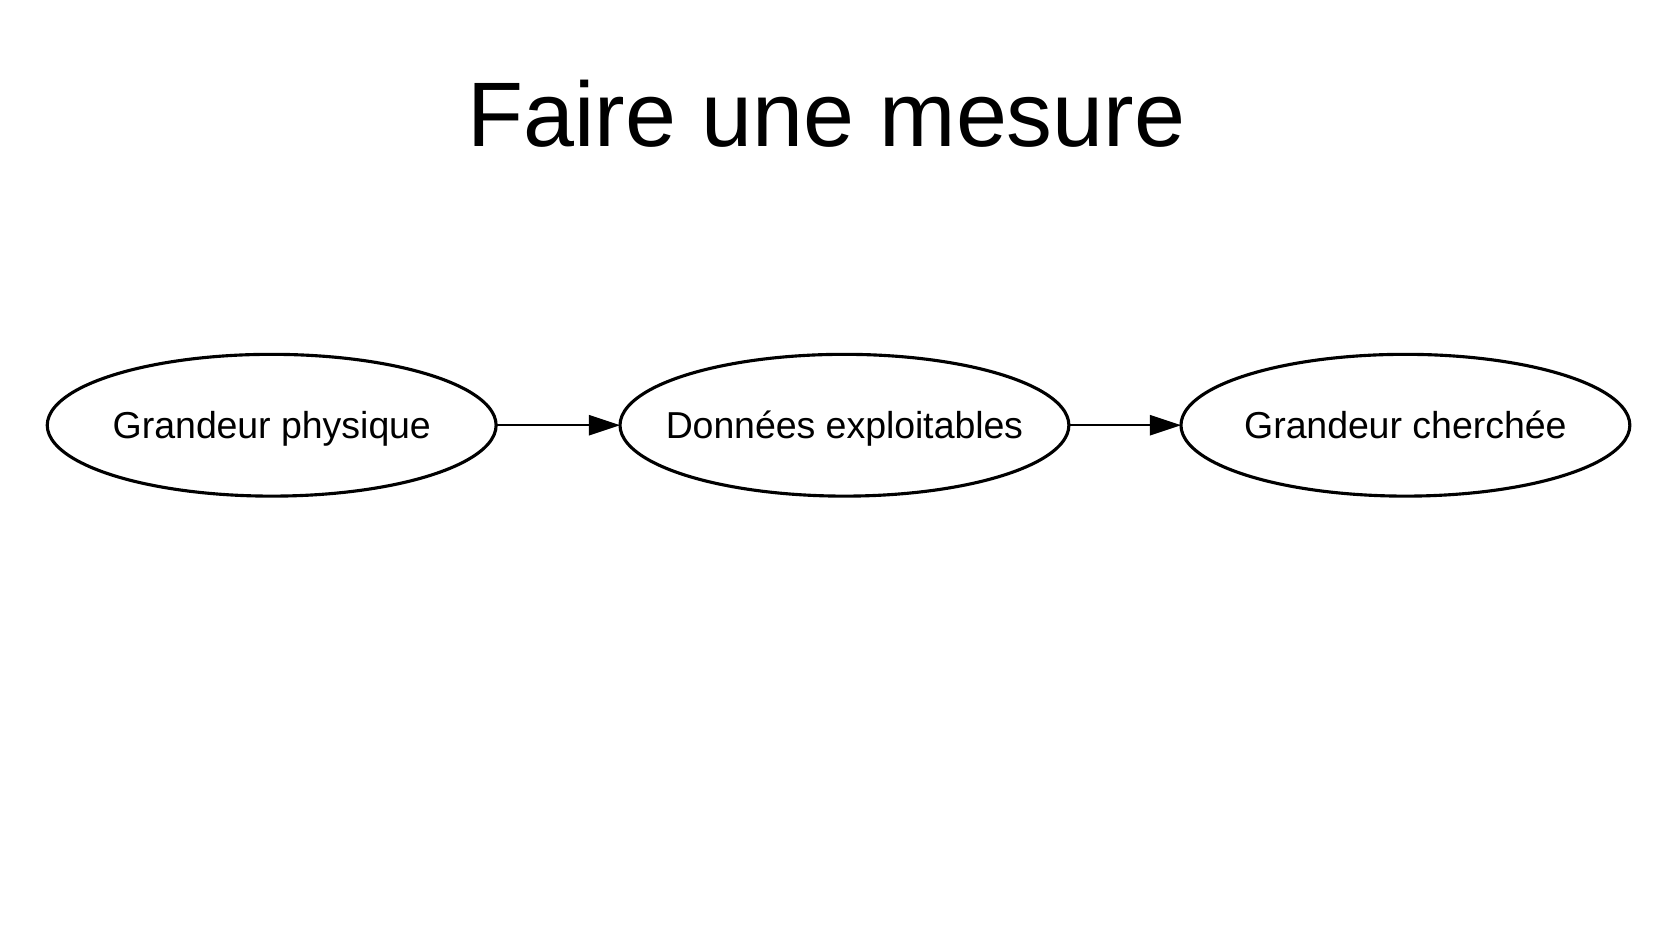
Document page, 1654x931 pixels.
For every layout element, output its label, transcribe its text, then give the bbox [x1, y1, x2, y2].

text_box Grandeur cherchée [1181, 354, 1630, 497]
title Faire une mesure [82, 37, 1571, 193]
text_box Grandeur physique [47, 354, 497, 497]
text_box Données exploitables [620, 354, 1069, 497]
